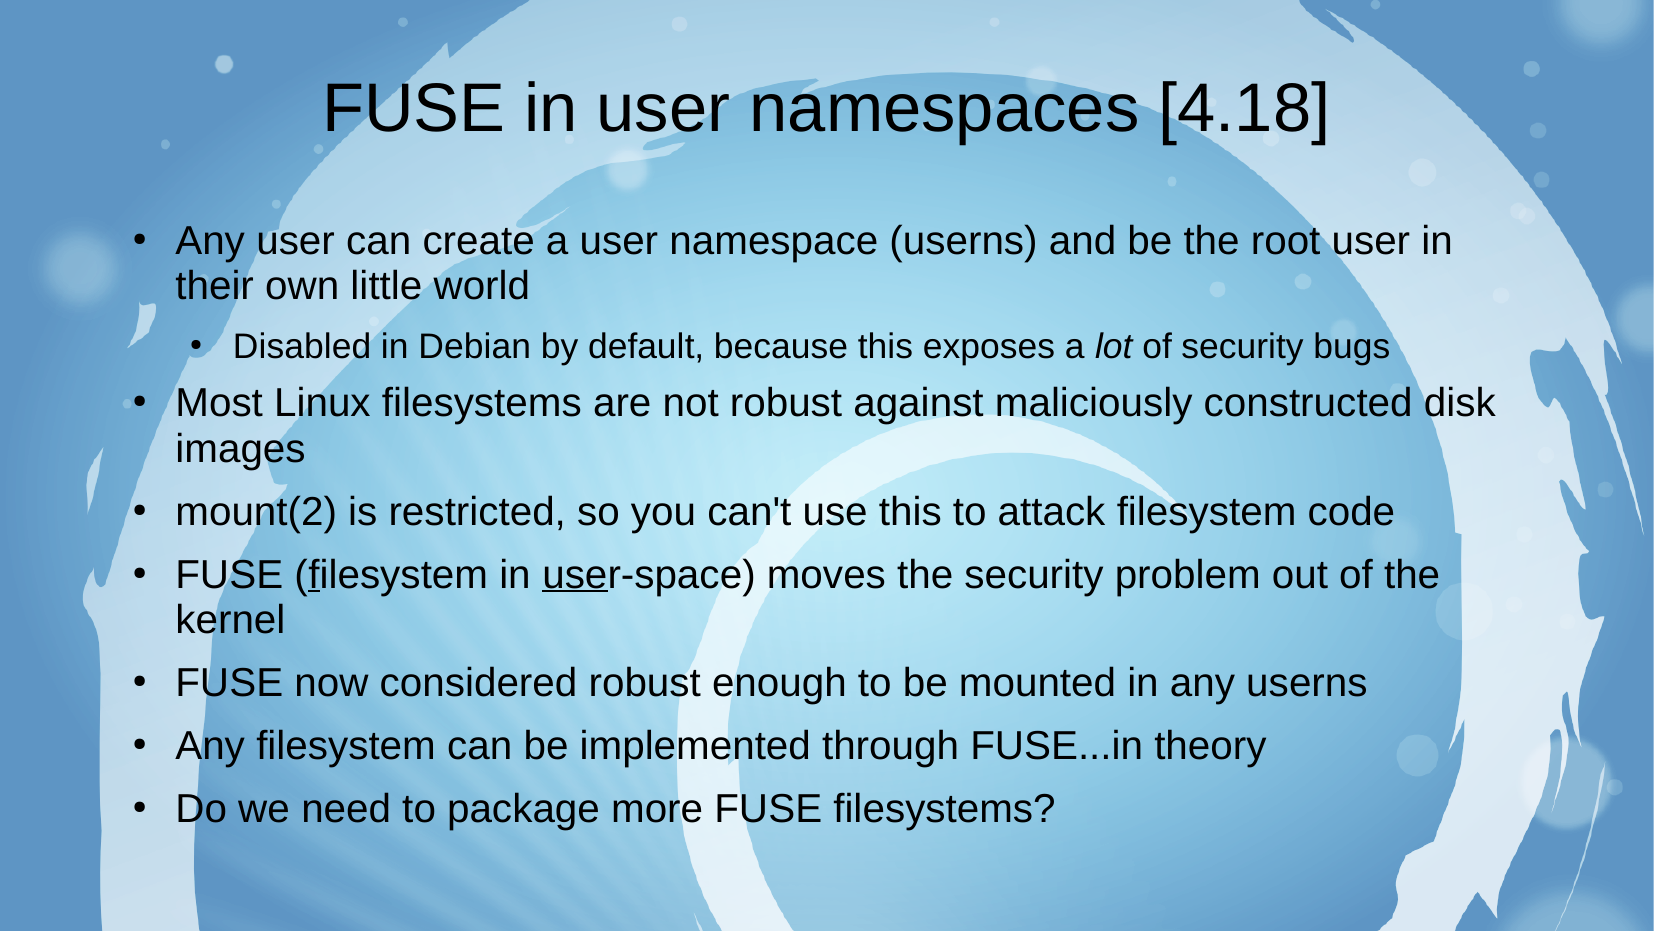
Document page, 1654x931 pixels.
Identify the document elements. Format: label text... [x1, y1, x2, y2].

list Any user can create a user namespace (userns) and be the root user in their own little world Disabled in Debian by default, because this exposes a lot of security bugs Most Linux filesystems are not robust against maliciously constructed disk images mount(2) is restricted, so you can't use this to attack filesystem code FUSE (filesystem in user-space) moves the security problem out of the kernel FUSE now considered robust enough to be mounted in any userns Any filesystem can be implemented through FUSE...in theory Do we need to package more FUSE filesystems? [118, 217, 1536, 832]
picture [0, 0, 1654, 931]
title FUSE in user namespaces [4.18] [118, 29, 1536, 185]
